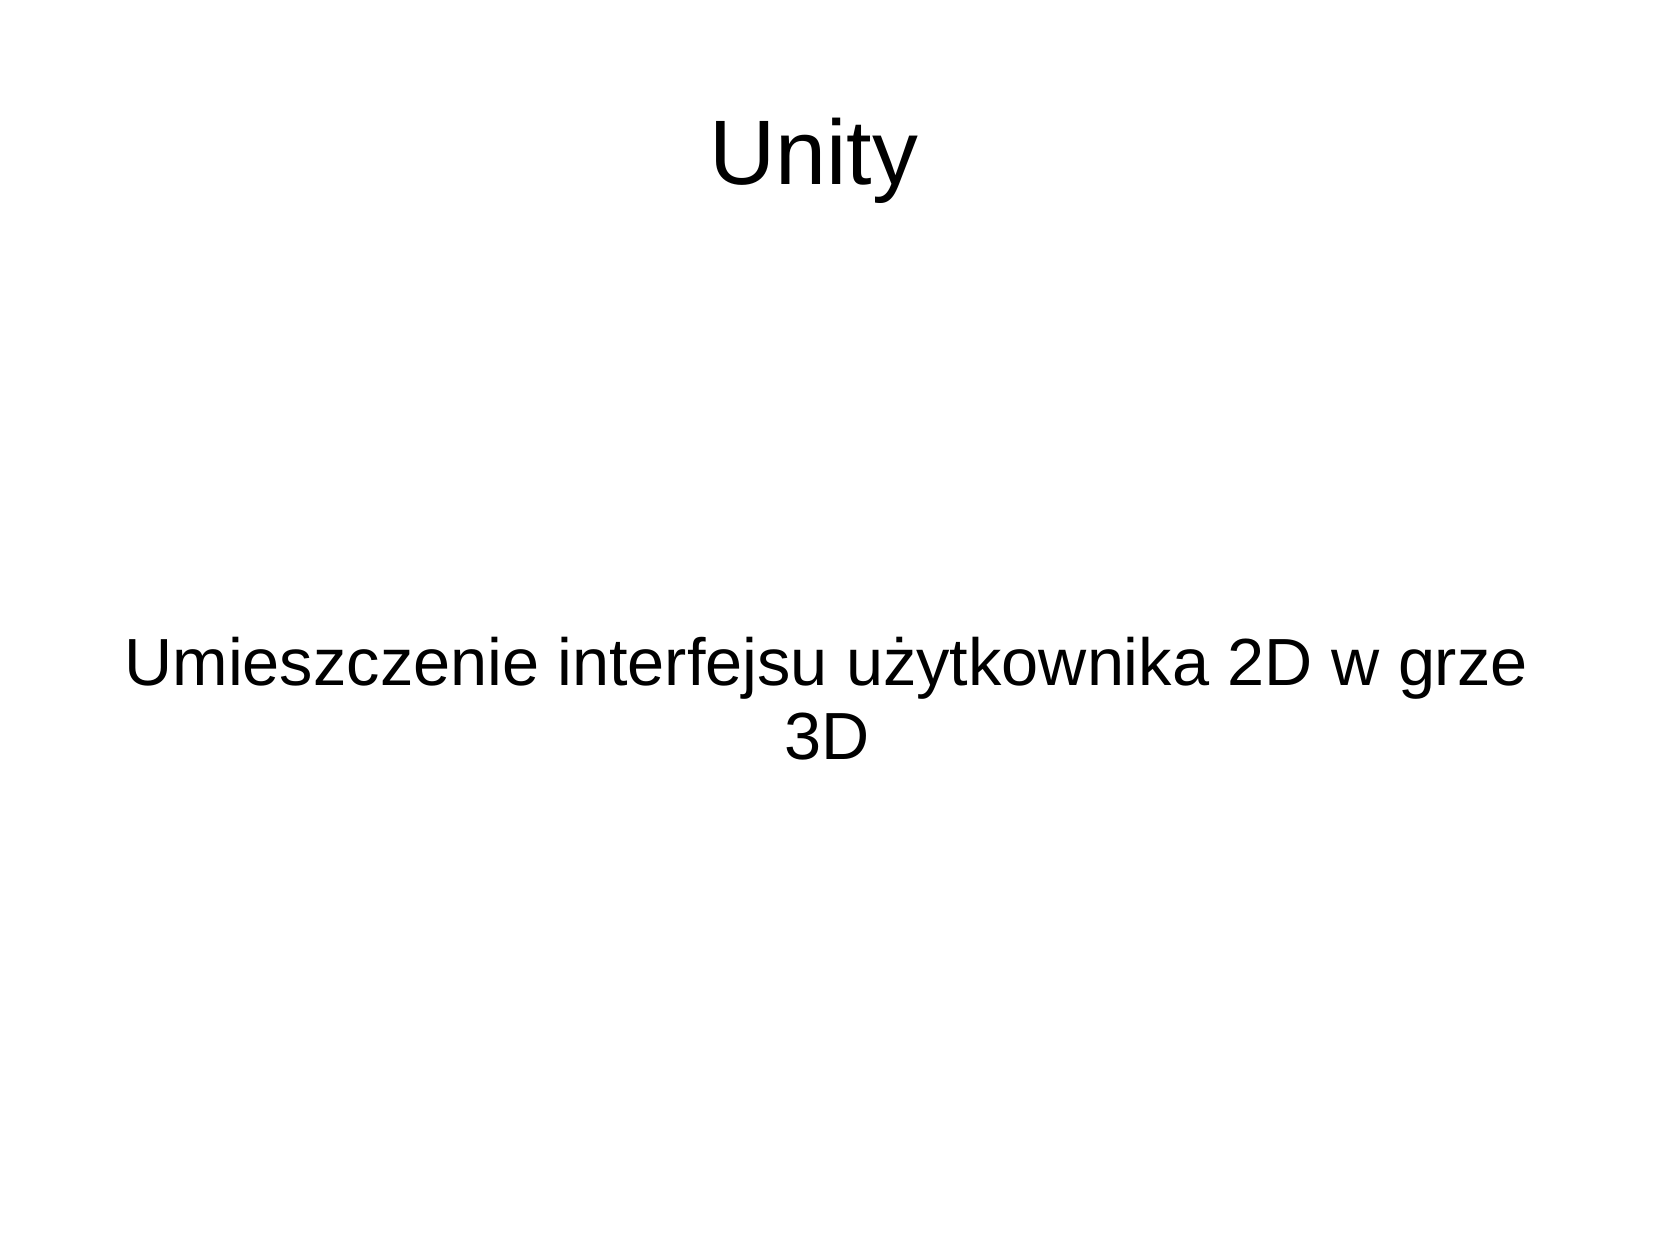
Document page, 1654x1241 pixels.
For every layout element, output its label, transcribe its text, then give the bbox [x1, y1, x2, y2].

subtitle Umieszczenie interfejsu użytkownika 2D w grze 3D [82, 290, 1571, 1109]
title Unity [82, 49, 1571, 257]
